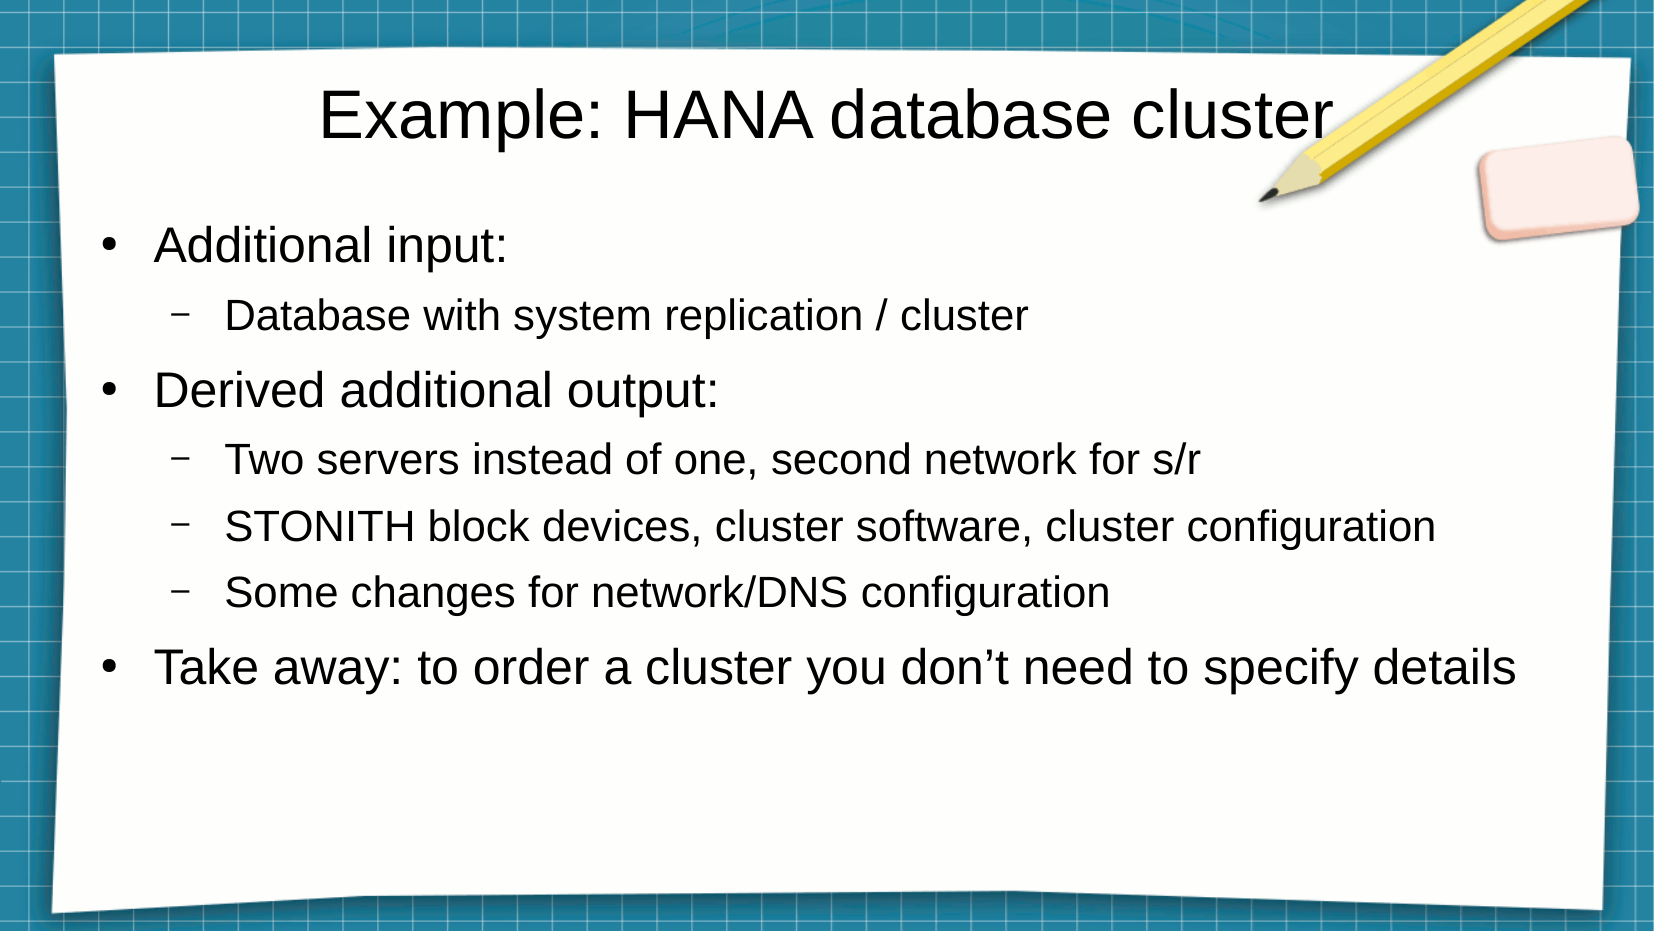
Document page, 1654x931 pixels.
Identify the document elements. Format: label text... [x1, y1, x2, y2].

picture [0, 0, 1654, 931]
title Example: HANA database cluster [82, 37, 1571, 193]
list Additional input: Database with system replication / cluster Derived additional output: Two servers instead of one, second network for s/r STONITH block devices, cluster software, cluster configuration Some changes for network/DNS configuration Take away: to order a cluster you don’t need to specify details [82, 217, 1571, 758]
